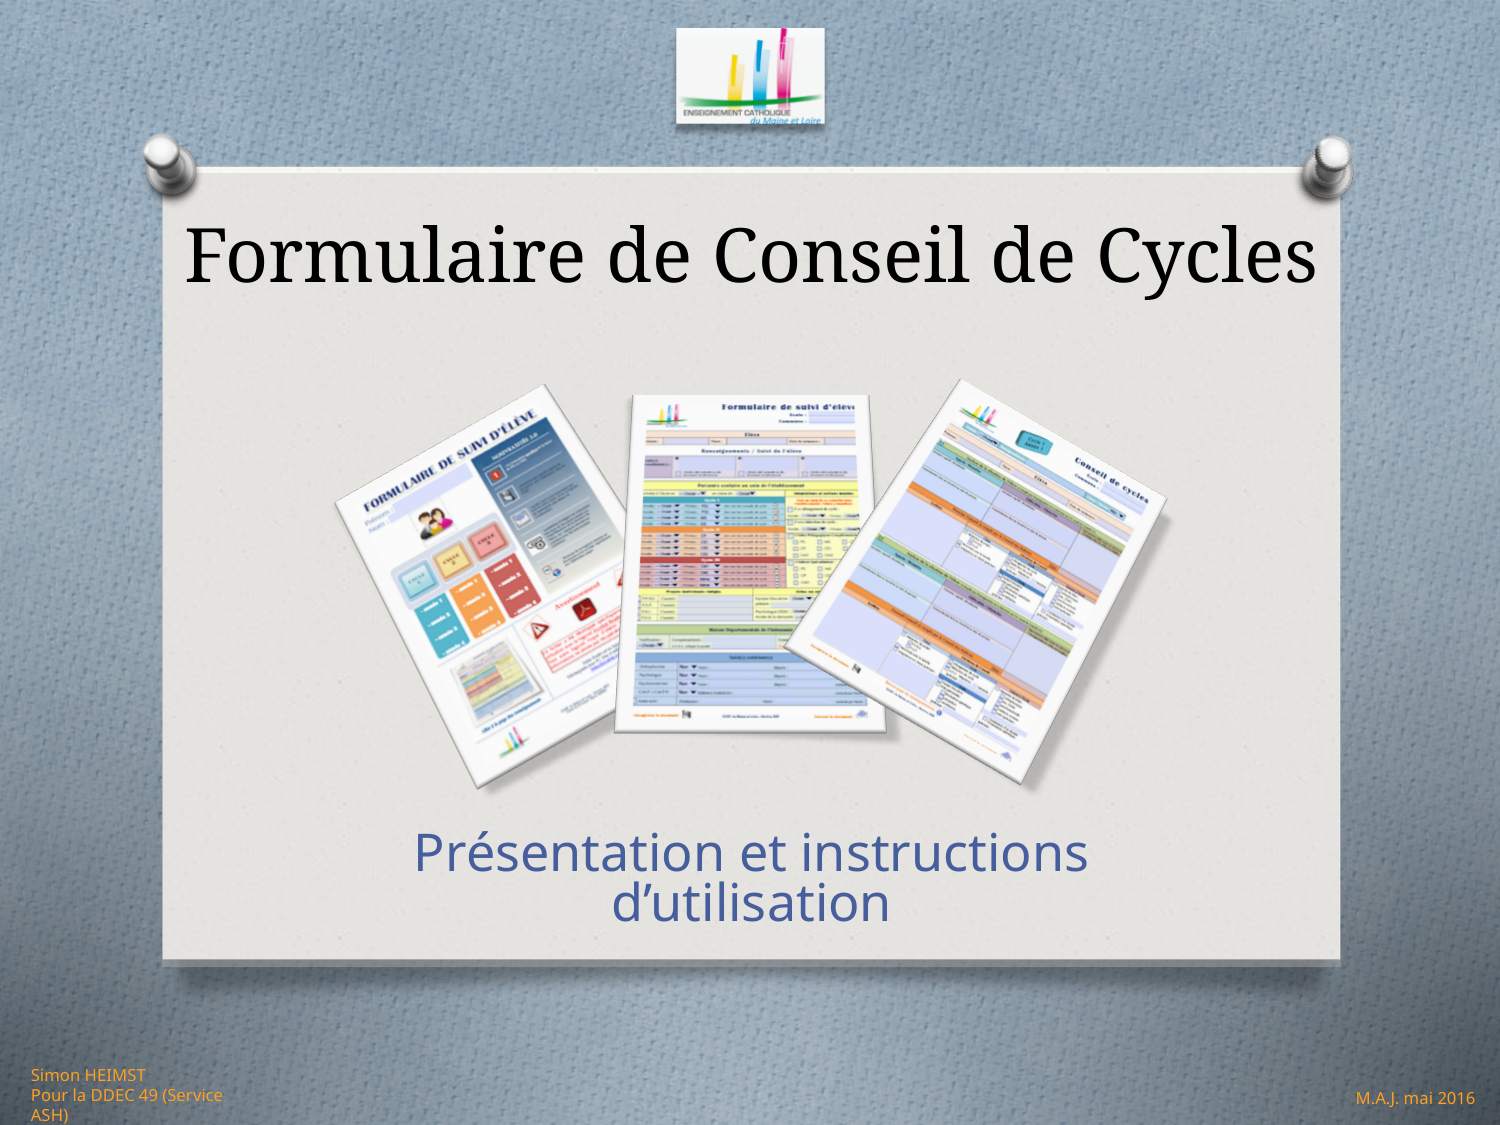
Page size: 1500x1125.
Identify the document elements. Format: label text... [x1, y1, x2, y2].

picture [0, 0, 1500, 1125]
title Formulaire de Conseil de Cycles [161, 92, 1343, 305]
text_box Présentation et instructions d’utilisation [283, 824, 1221, 930]
text_box M.A.J. mai 2016 [1241, 1080, 1491, 1116]
text_box Simon HEIMST Pour la DDEC 49 (Service ASH) [16, 1056, 265, 1125]
